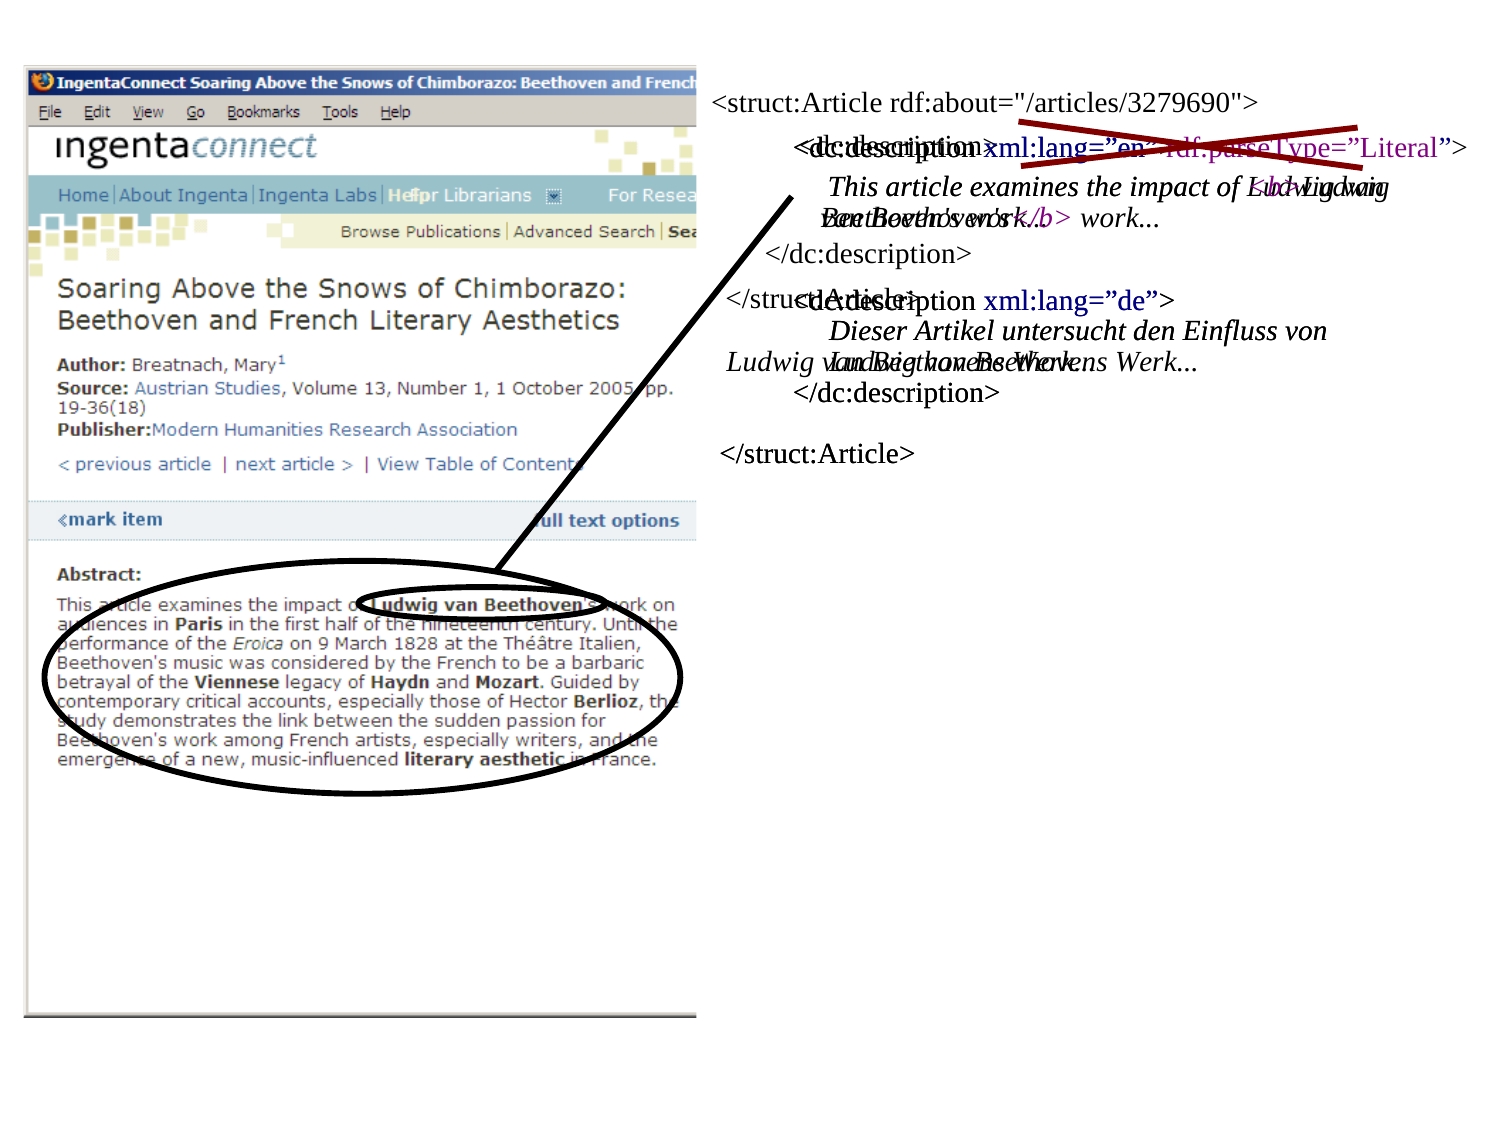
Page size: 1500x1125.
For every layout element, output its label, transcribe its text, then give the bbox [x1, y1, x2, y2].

text_box <struct:Article rdf:about="/articles/3279690"> [696, 80, 1420, 227]
picture [23, 65, 697, 1018]
text_box <dc:description xml:lang=”en” rdf:parseType=”Literal”> <dc:description xml:lang=”de”> Dieser Artikel untersucht den Einfluss von Ludwig van Beethovens Werk... </dc:description> </struct:Article> [704, 125, 1500, 550]
text_box <dc:description xml:lang=”en” rdf:parseType=”Literal”> <dc:description xml:lang=”de”> Dieser Artikel untersucht den Einfluss von Ludwig van Beethovens Werk... </dc:description> </struct:Article> [1074, 125, 1345, 142]
picture [48, 564, 677, 787]
text_box [52, 787, 695, 1005]
picture [363, 591, 599, 616]
